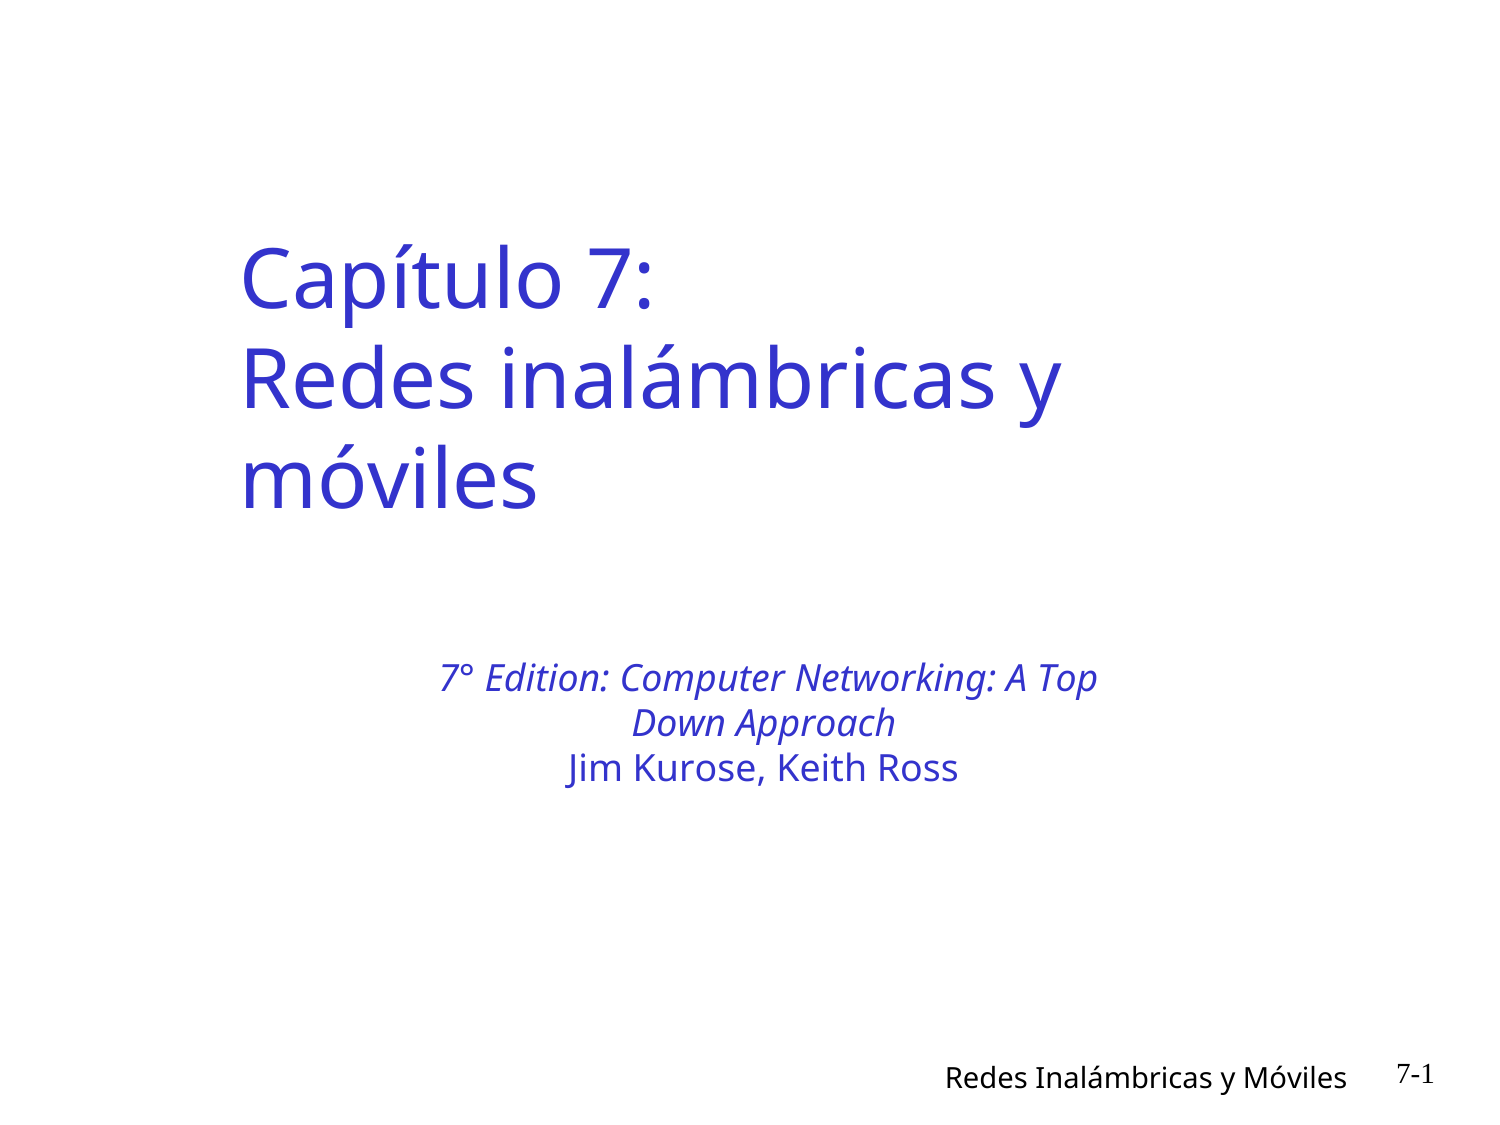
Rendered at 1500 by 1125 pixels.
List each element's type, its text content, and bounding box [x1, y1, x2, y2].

text_box Capítulo 7: Redes inalámbricas y móviles [224, 187, 1163, 563]
text_box 7° Edition: Computer Networking: A Top Down Approach Jim Kurose, Keith Ross [374, 618, 1163, 825]
